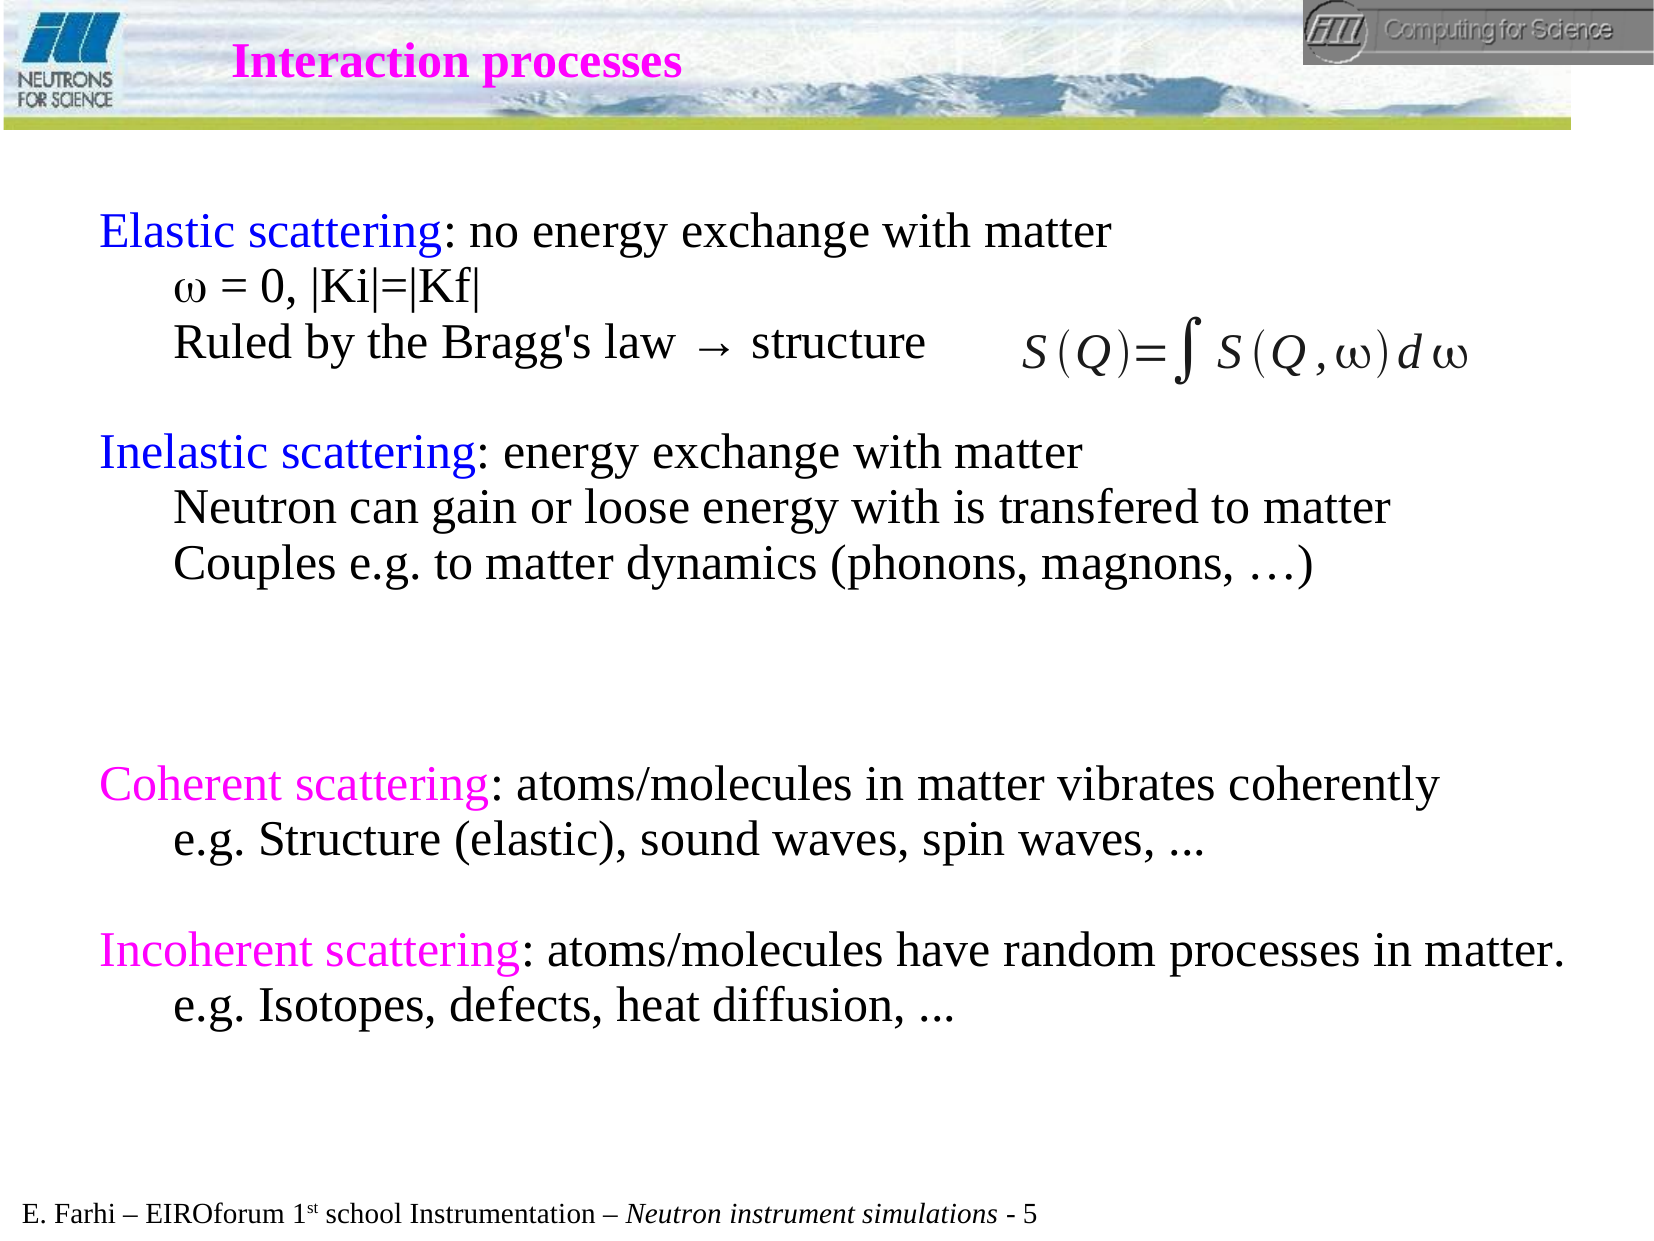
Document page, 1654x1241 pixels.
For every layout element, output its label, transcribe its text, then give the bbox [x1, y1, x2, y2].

text_box Elastic scattering: no energy exchange with matter w = 0, |Ki|=|Kf| Ruled by the Bragg's law → structure Inelastic scattering: energy exchange with matter Neutron can gain or loose energy with is transfered to matter Couples e.g. to matter dynamics (phonons, magnons, …) Coherent scattering: atoms/molecules in matter vibrates coherently e.g. Structure (elastic), sound waves, spin waves, ... Incoherent scattering: atoms/molecules have random processes in matter. e.g. Isotopes, defects, heat diffusion, ... [99, 202, 1580, 1043]
chart [1014, 313, 1477, 389]
picture [3, 0, 1654, 130]
text_box Interaction processes [231, 32, 684, 89]
